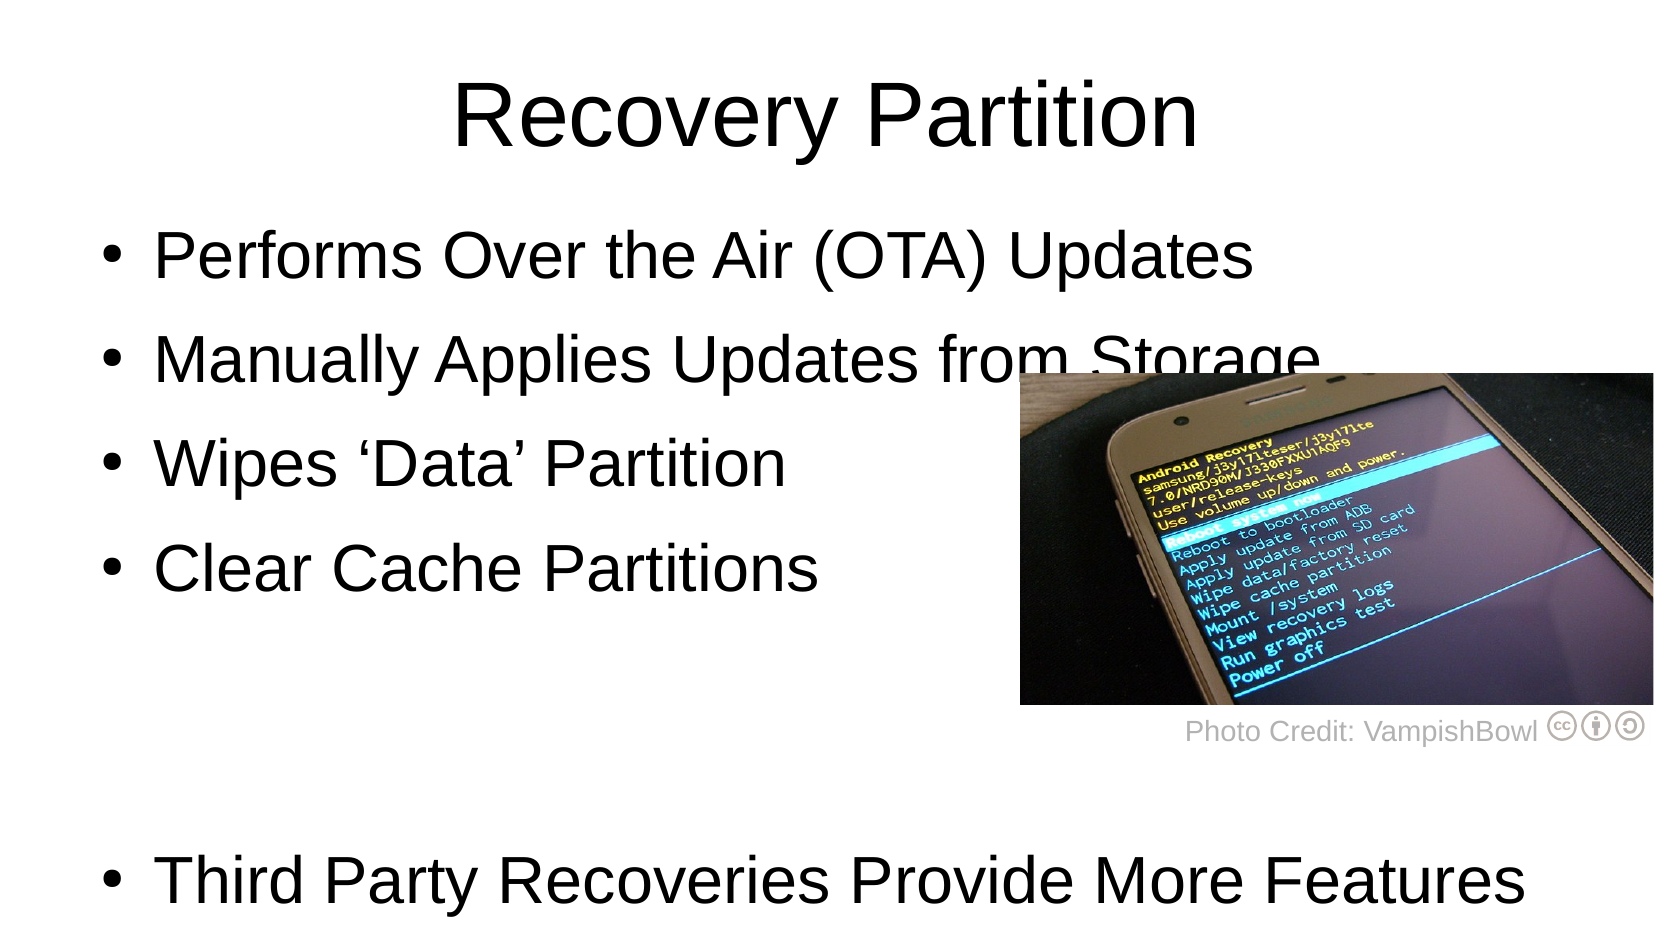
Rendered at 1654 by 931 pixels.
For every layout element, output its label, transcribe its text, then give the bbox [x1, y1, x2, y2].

picture [1020, 373, 1654, 747]
list Performs Over the Air (OTA) Updates Manually Applies Updates from Storage Wipes ‘Data’ Partition Clear Cache Partitions Third Party Recoveries Provide More Features [82, 217, 1571, 931]
text_box Photo Credit: VampishBowl [1170, 707, 1640, 751]
title Recovery Partition [82, 37, 1571, 193]
